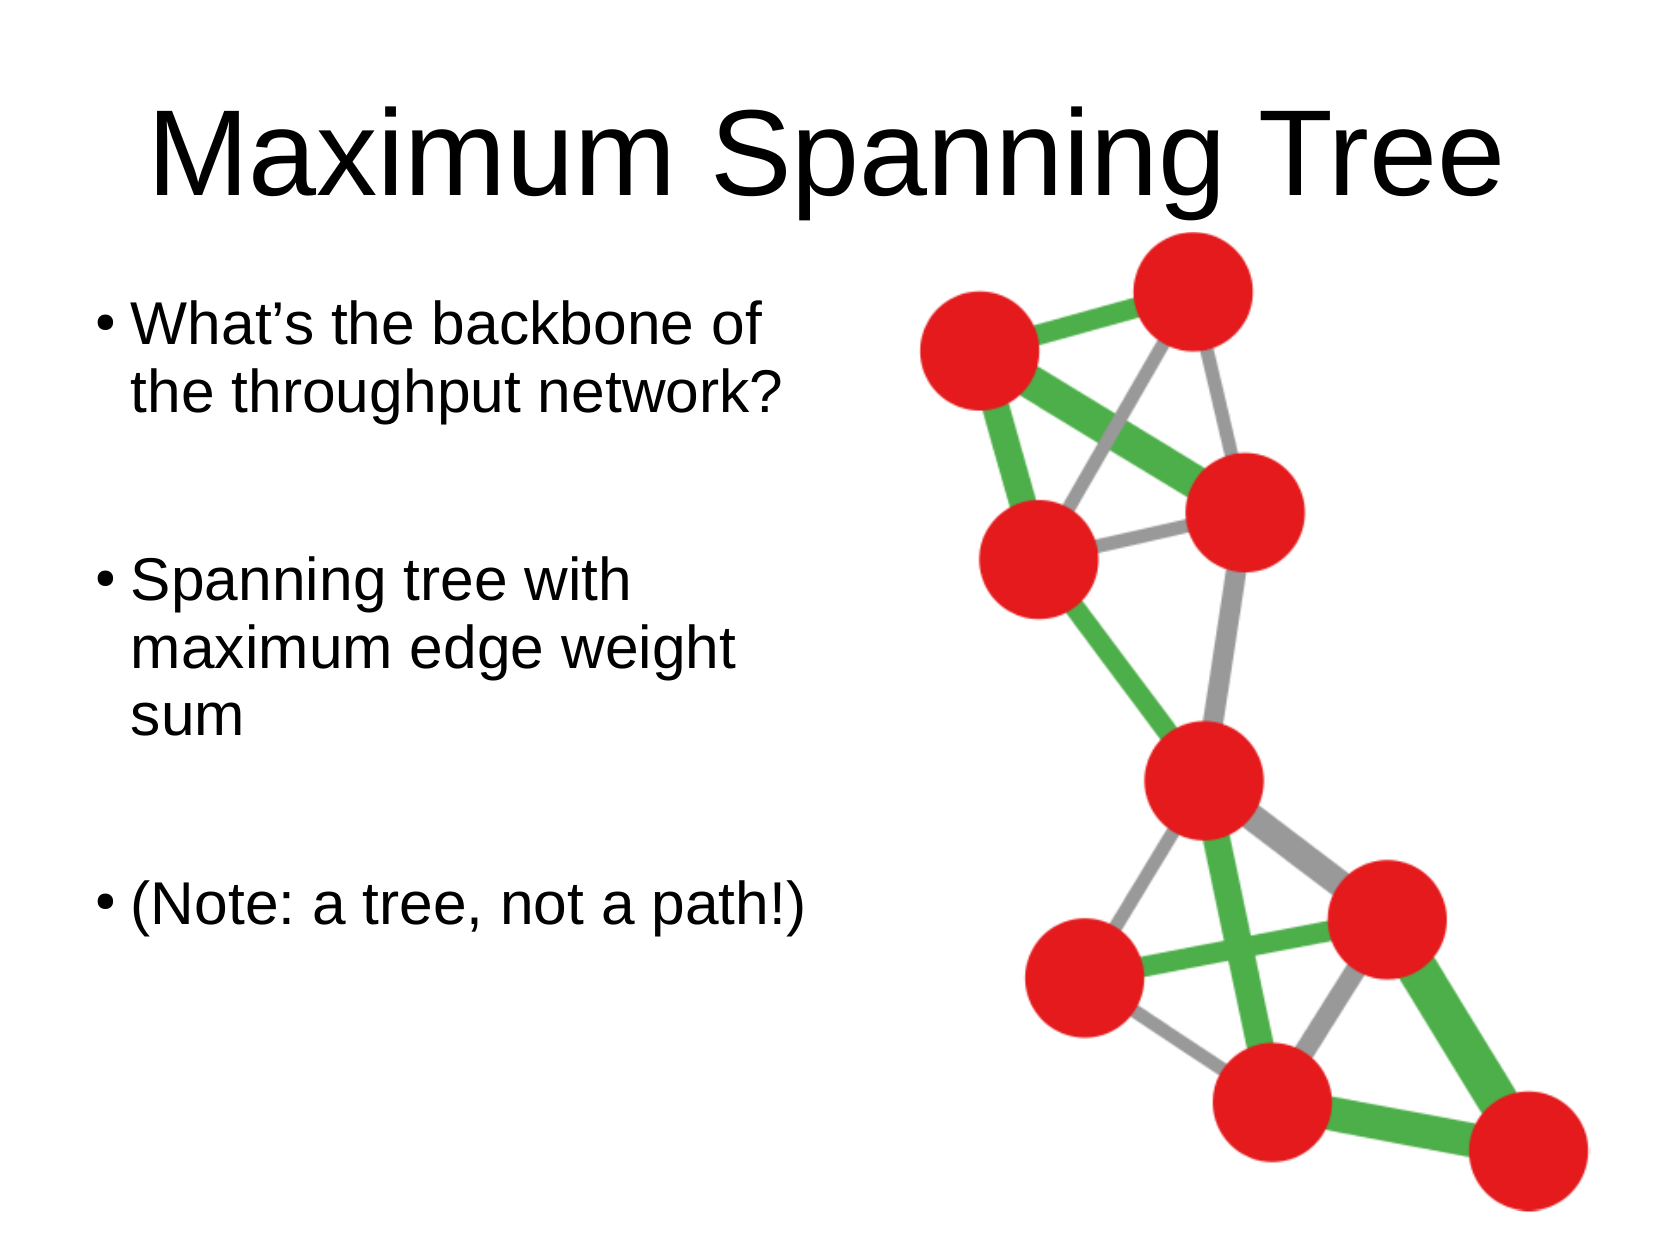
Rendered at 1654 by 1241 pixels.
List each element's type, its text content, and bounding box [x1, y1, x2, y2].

picture [919, 232, 1591, 1212]
title Maximum Spanning Tree [82, 49, 1571, 257]
list What’s the backbone of the throughput network? Spanning tree with maximum edge weight sum (Note: a tree, not a path!) [82, 290, 809, 1010]
